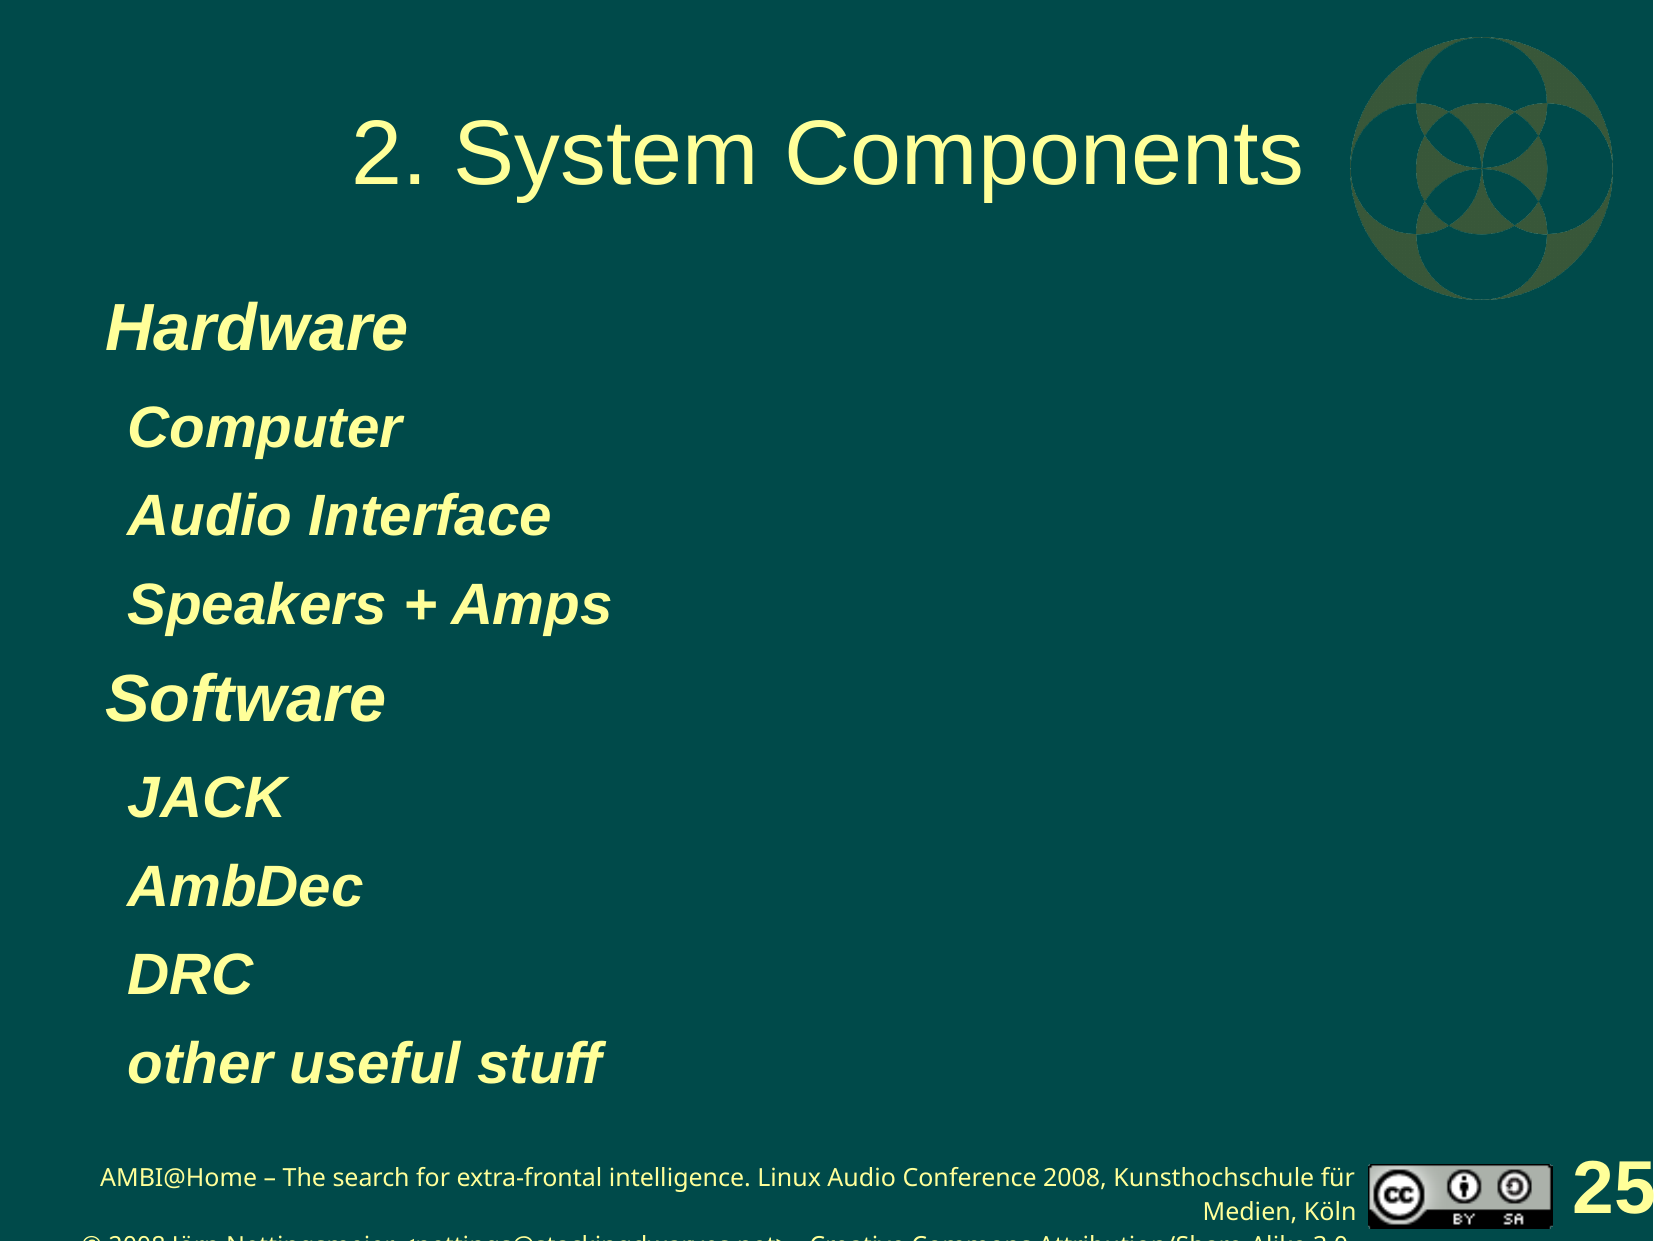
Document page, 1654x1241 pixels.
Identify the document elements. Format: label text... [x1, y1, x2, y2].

list Hardware Computer Audio Interface Speakers + Amps Software JACK AmbDec DRC other useful stuff [82, 290, 1571, 1109]
picture [1350, 37, 1613, 300]
title 2. System Components [82, 49, 1576, 257]
picture [1368, 1164, 1553, 1229]
